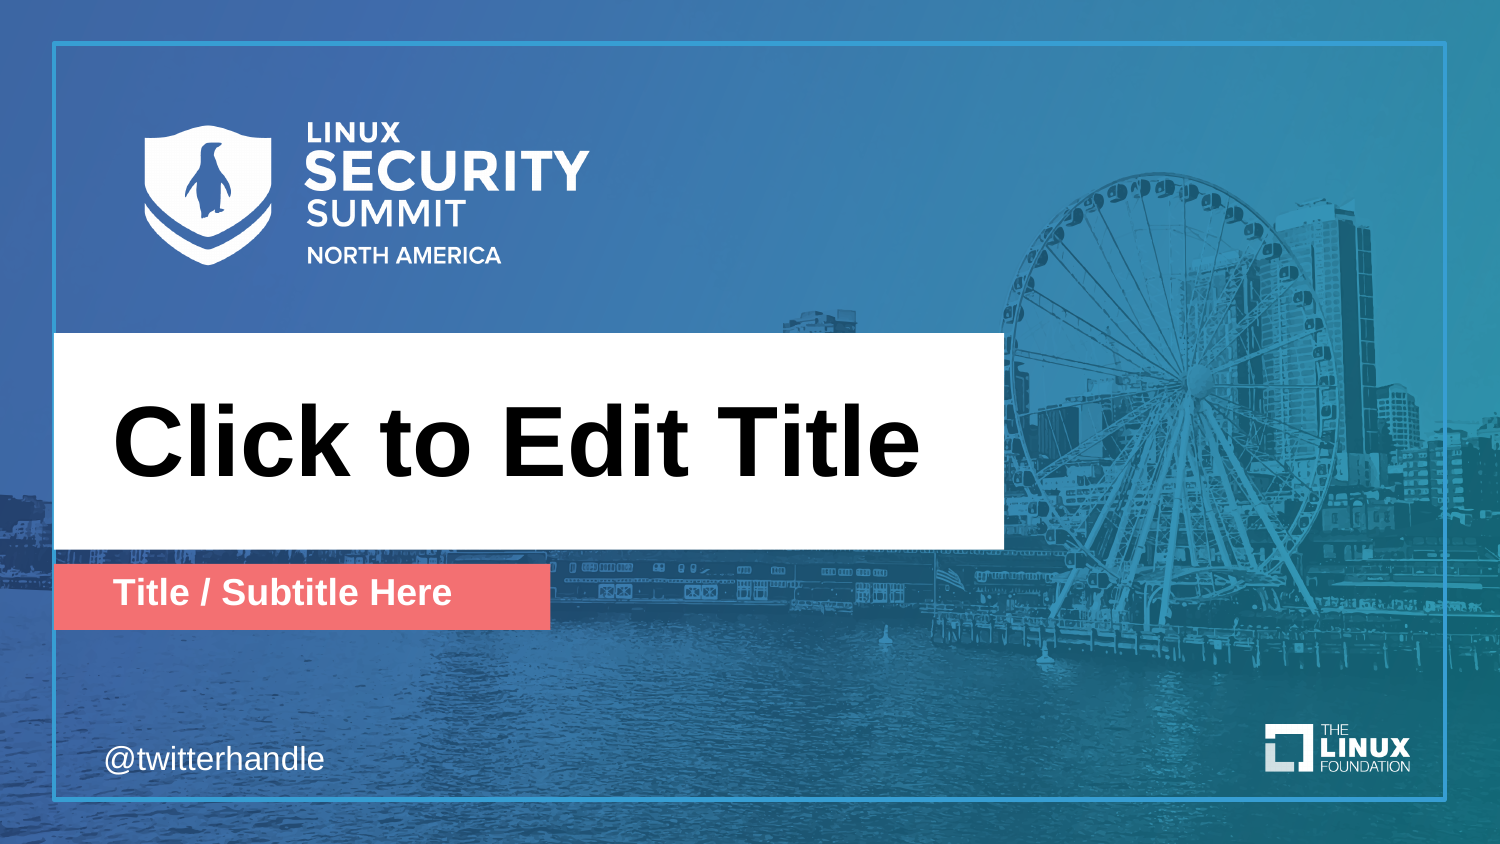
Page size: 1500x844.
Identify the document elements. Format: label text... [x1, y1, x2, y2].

list @twitterhandle [44, 733, 397, 800]
list Title / Subtitle Here [53, 563, 551, 630]
list Click to Edit Title [53, 333, 1005, 550]
